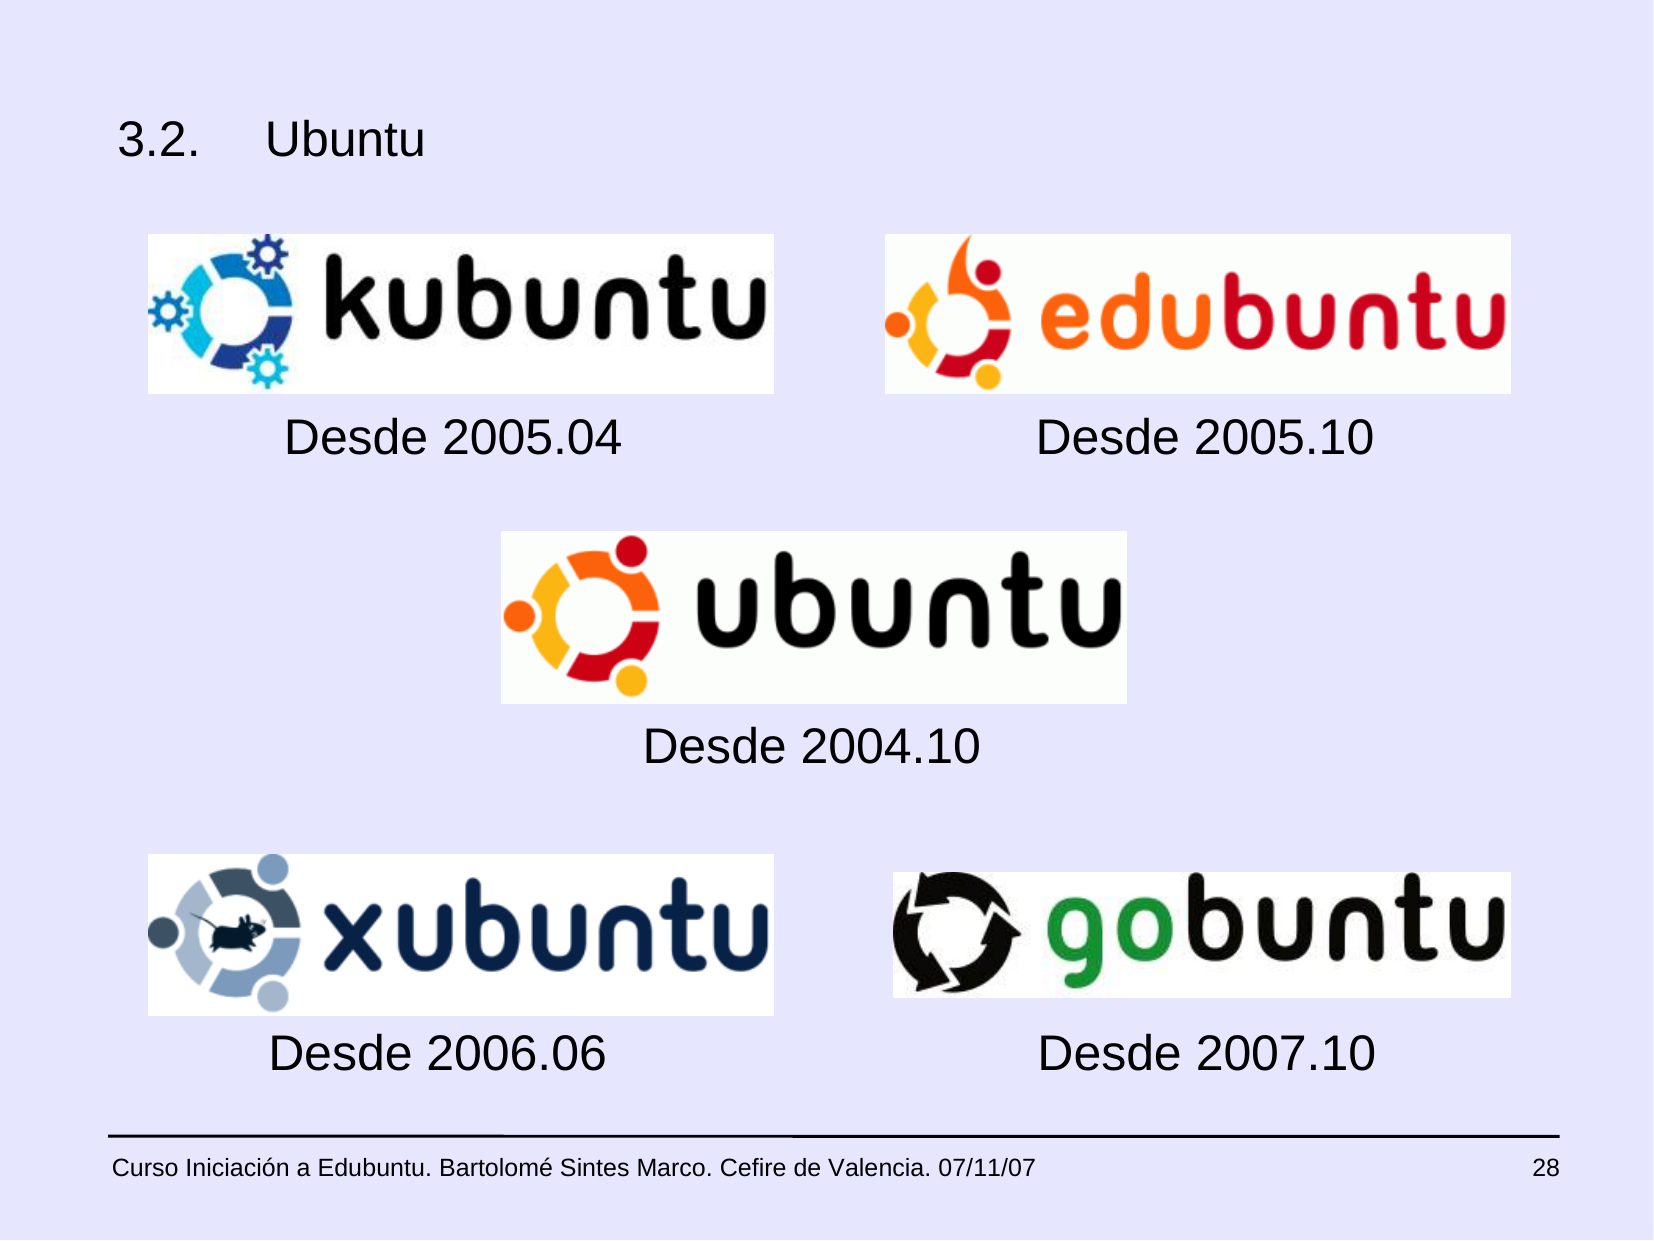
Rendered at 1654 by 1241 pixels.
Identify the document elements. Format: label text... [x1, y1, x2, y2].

picture [893, 872, 1511, 998]
picture [148, 234, 774, 394]
text_box Desde 2005.04 [283, 409, 639, 477]
text_box Desde 2007.10 [1037, 1024, 1461, 1092]
text_box Desde 2006.06 [268, 1024, 655, 1092]
picture [885, 234, 1511, 394]
text_box 3.2. Ubuntu [117, 111, 1216, 179]
picture [148, 854, 774, 1016]
picture [501, 531, 1127, 704]
text_box Desde 2004.10 [642, 717, 998, 785]
text_box Desde 2005.10 [1035, 409, 1432, 477]
